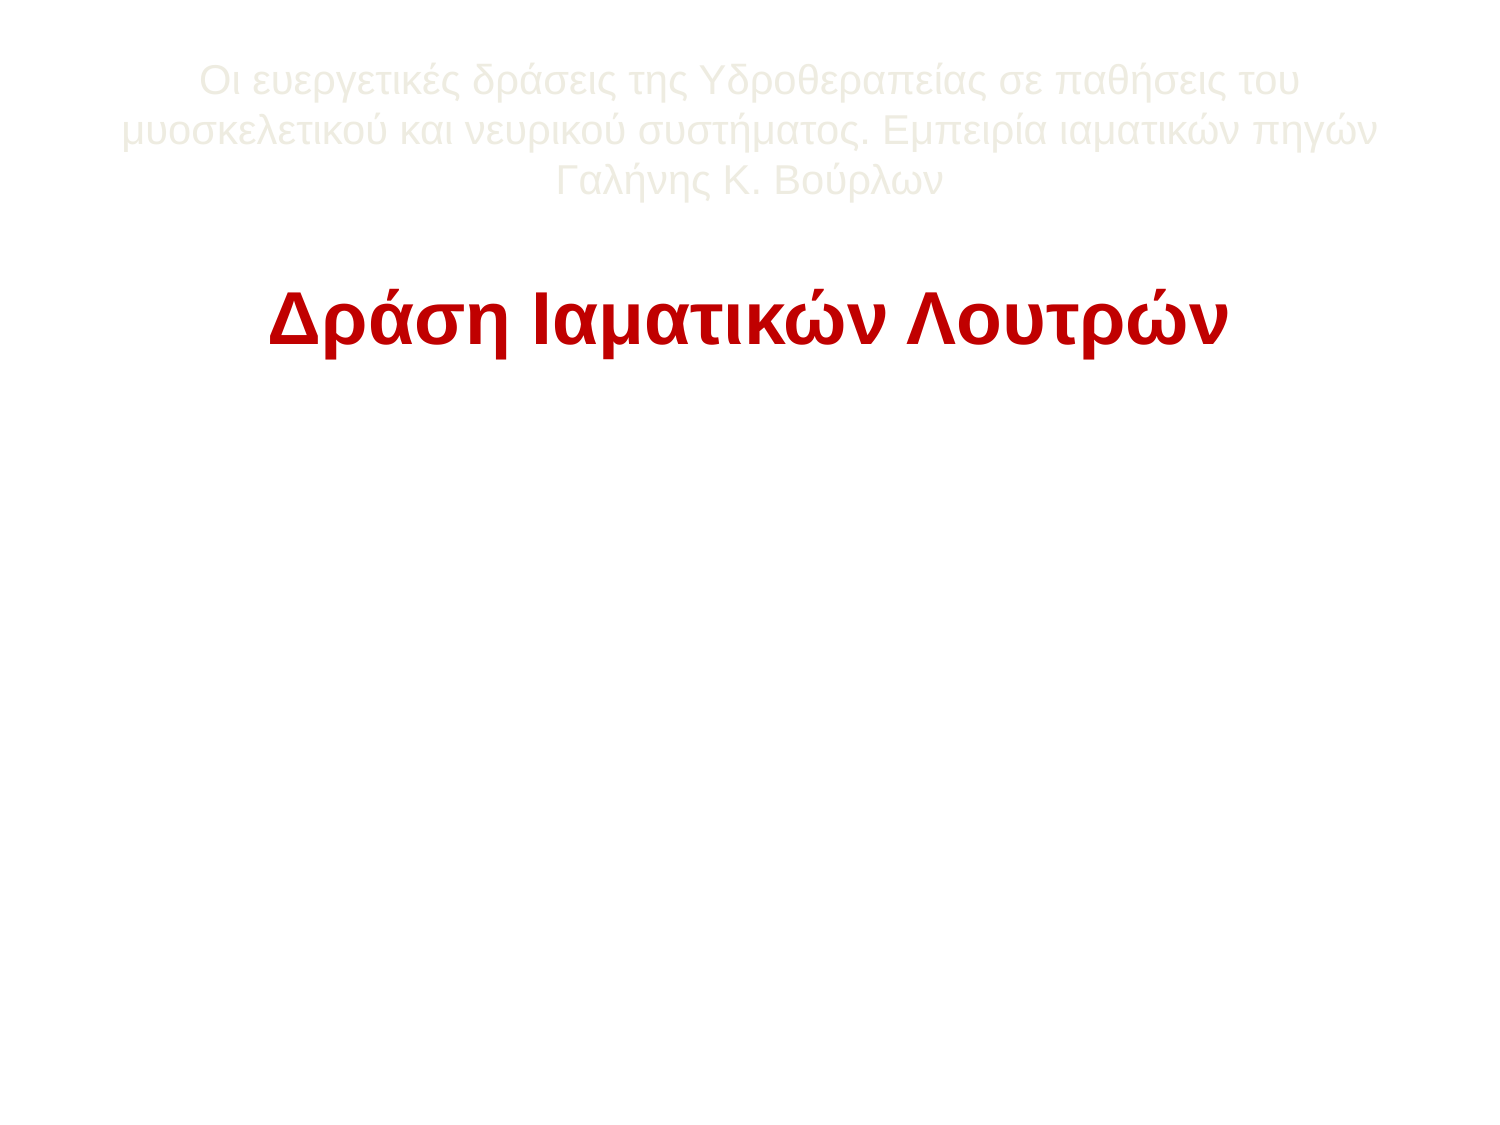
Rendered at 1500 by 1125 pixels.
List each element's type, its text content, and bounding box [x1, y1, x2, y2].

list Δράση Ιαματικών Λουτρών Τα ιαματικά νερά δρουν μέσω της θερμοκρασίας, της μηχανικής πίεσης και της χημικής επίδρασης των διαλυμένων ουσιών. Δρουν στις δερματικές νευρικές απολήξεις και μέσω της απορρόφησης των ουσιών από το δέρμα και το αναπνευστικό σε όλο τον οργανισμό. [75, 262, 1425, 1005]
title Οι ευεργετικές δράσεις της Υδροθεραπείας σε παθήσεις του μυοσκελετικού και νευρικού συστήματος. Εμπειρία ιαματικών πηγών Γαλήνης Κ. Βούρλων [75, 45, 1425, 233]
